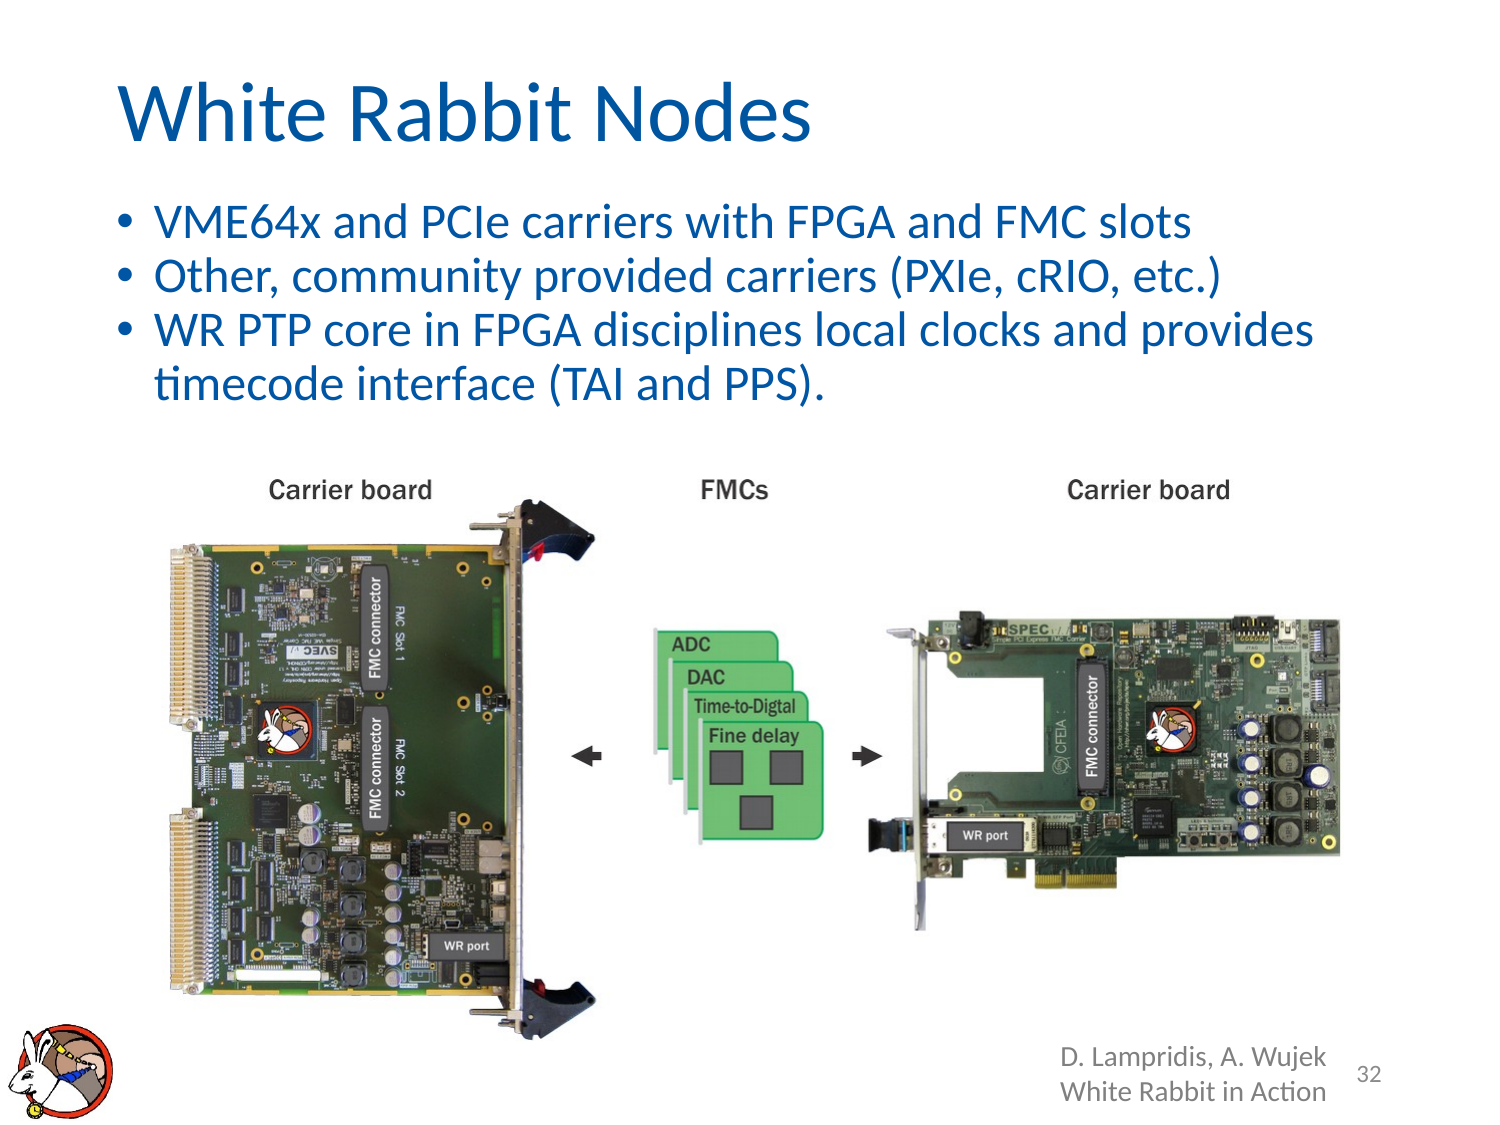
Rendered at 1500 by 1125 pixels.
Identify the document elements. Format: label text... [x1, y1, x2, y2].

picture [161, 479, 1344, 1046]
picture [7, 1024, 113, 1121]
text_box VME64x and PCIe carriers with FPGA and FMC slots Other, community provided carriers (PXIe, cRIO, etc.) WR PTP core in FPGA disciplines local clocks and provides timecode interface (TAI and PPS). [101, 188, 1396, 459]
text_box White Rabbit Nodes [103, 59, 1397, 169]
